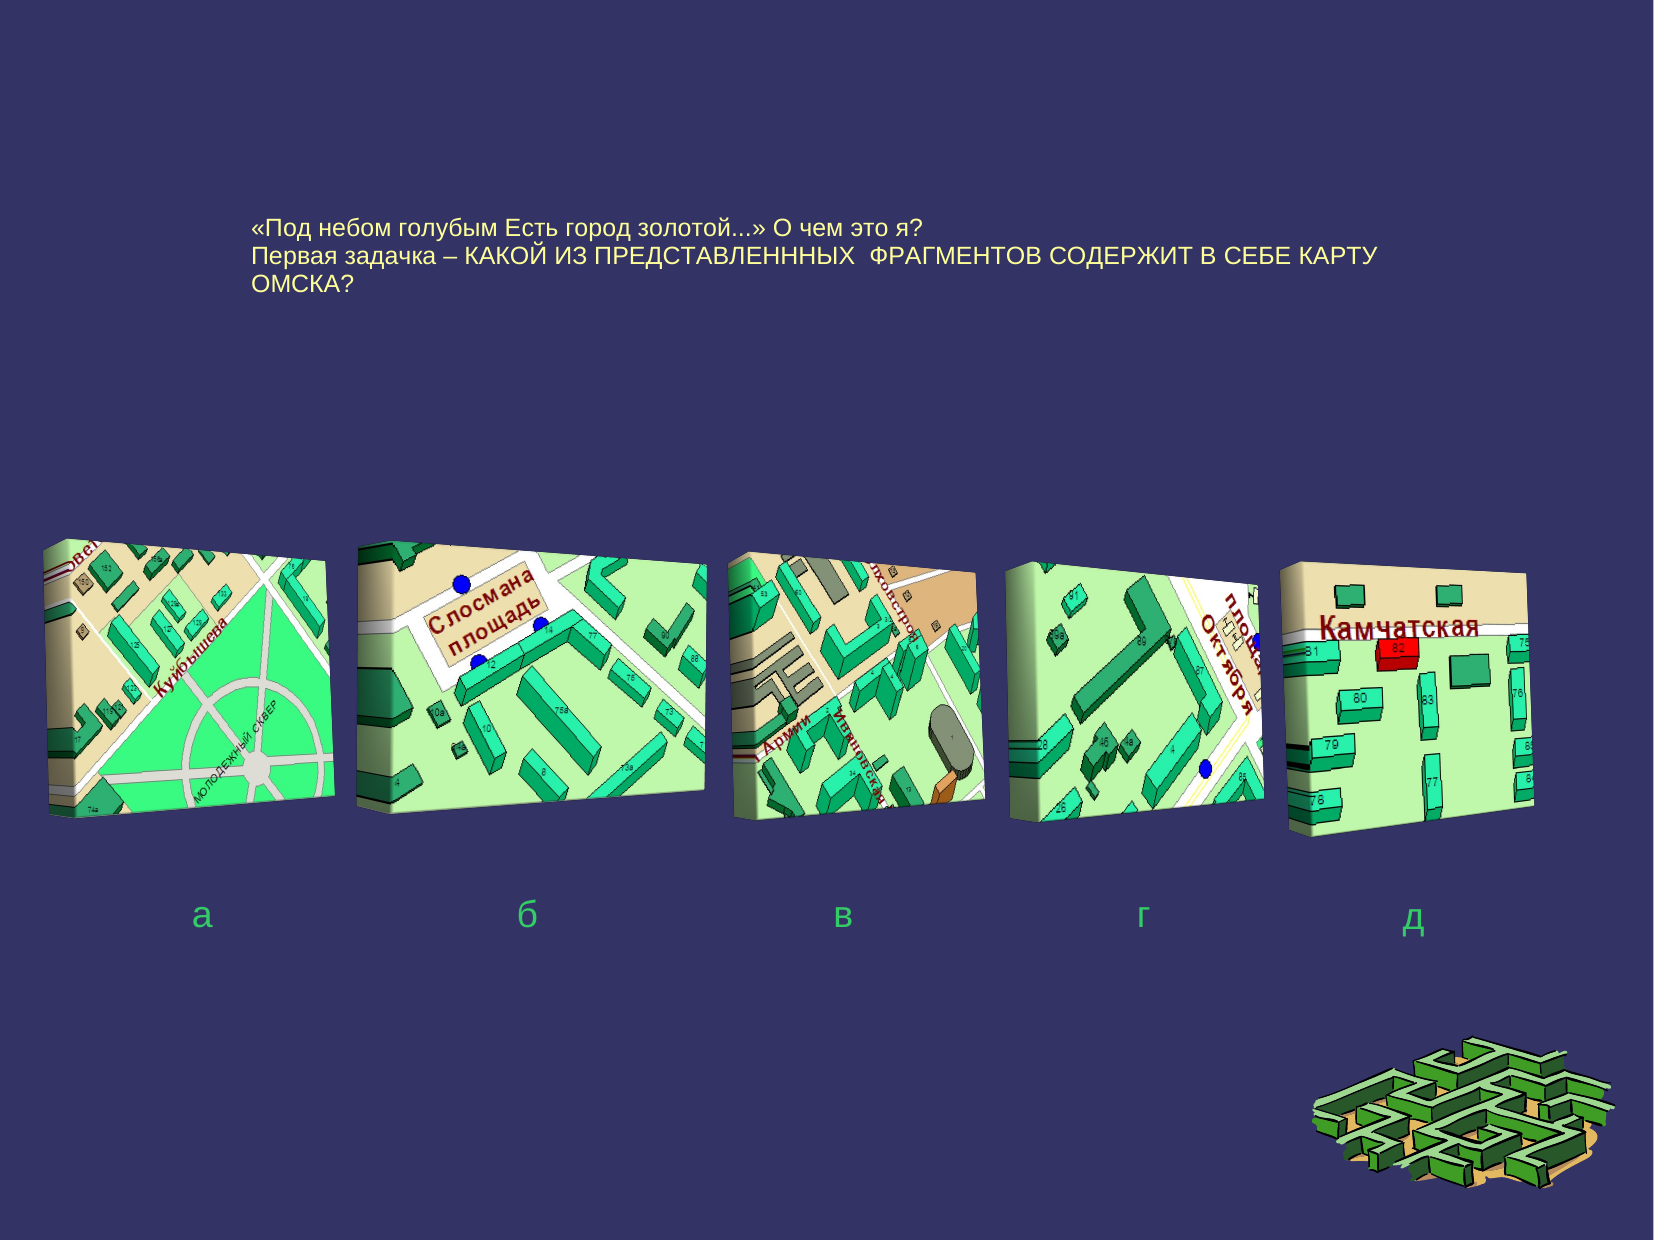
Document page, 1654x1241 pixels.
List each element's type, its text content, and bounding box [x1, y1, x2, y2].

text_box д [1387, 888, 1515, 945]
picture [1280, 562, 1534, 837]
picture [1006, 562, 1264, 822]
picture [44, 539, 334, 818]
text_box г [1122, 885, 1182, 975]
text_box а [177, 885, 228, 943]
text_box «Под небом голубым Есть город золотой...» О чем это я? Первая задачка – КАКОЙ ИЗ ПРЕДСТАВЛЕНННЫХ ФРАГМЕНТОВ СОДЕРЖИТ В СЕБЕ КАРТУ ОМСКА? [236, 206, 1402, 334]
picture [357, 541, 706, 814]
picture [729, 552, 985, 820]
text_box б [501, 885, 574, 943]
text_box в [818, 885, 975, 943]
